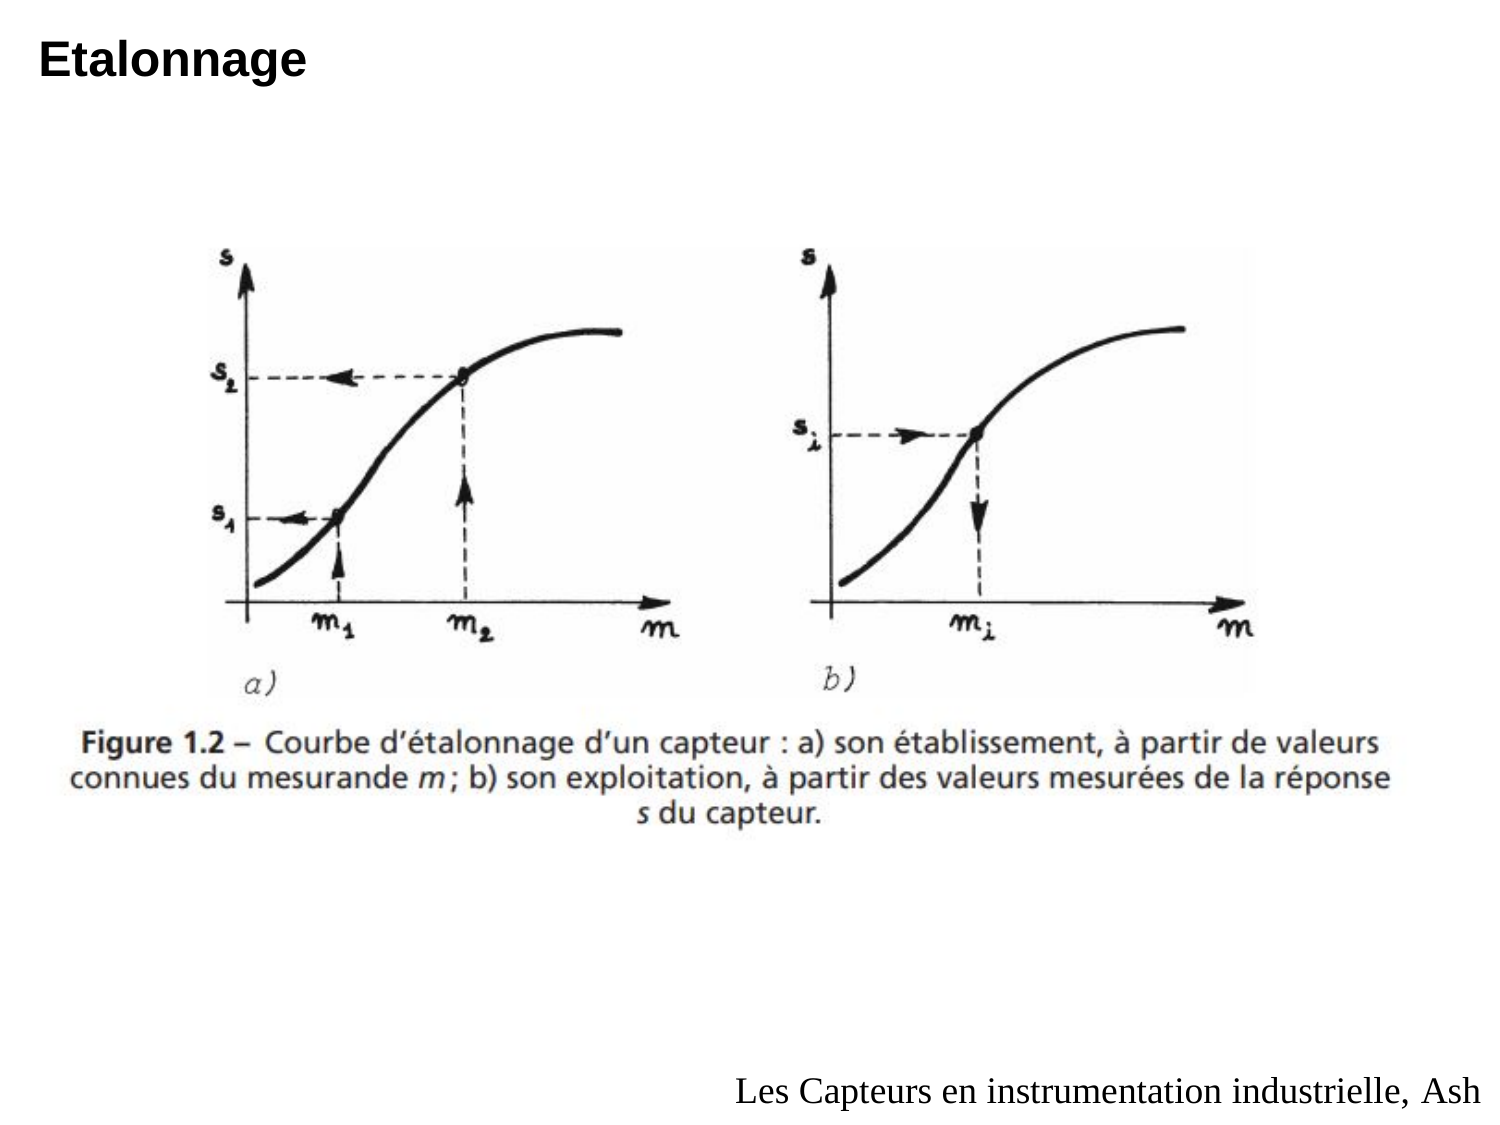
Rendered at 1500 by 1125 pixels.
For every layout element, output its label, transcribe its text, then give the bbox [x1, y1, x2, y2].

text_box Etalonnage [23, 23, 626, 96]
text_box Les Capteurs en instrumentation industrielle, Ash [720, 1062, 1500, 1125]
picture [46, 234, 1427, 844]
